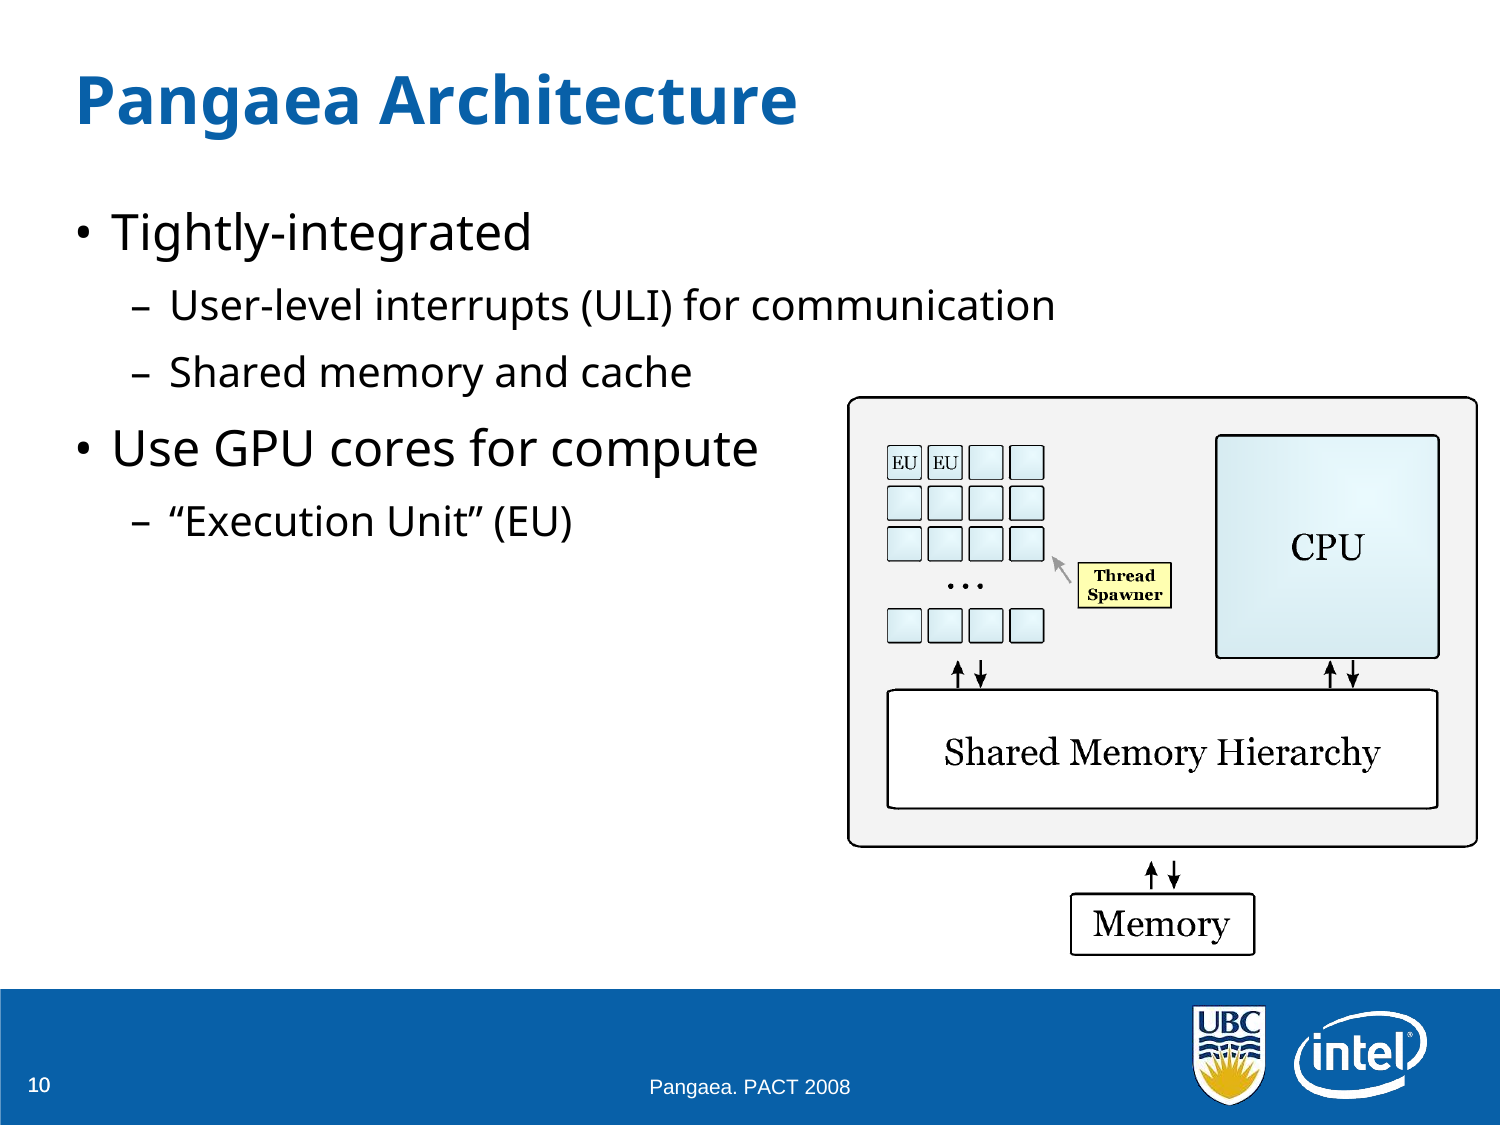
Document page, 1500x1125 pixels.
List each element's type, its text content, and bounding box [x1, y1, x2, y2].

picture [1192, 1005, 1266, 1106]
title Pangaea Architecture [74, 25, 1427, 172]
list Tightly-integrated User-level interrupts (ULI) for communication Shared memory and cache Use GPU cores for compute “Execution Unit” (EU) [74, 197, 1163, 992]
picture [1294, 1011, 1427, 1099]
picture [1163, 396, 1478, 956]
